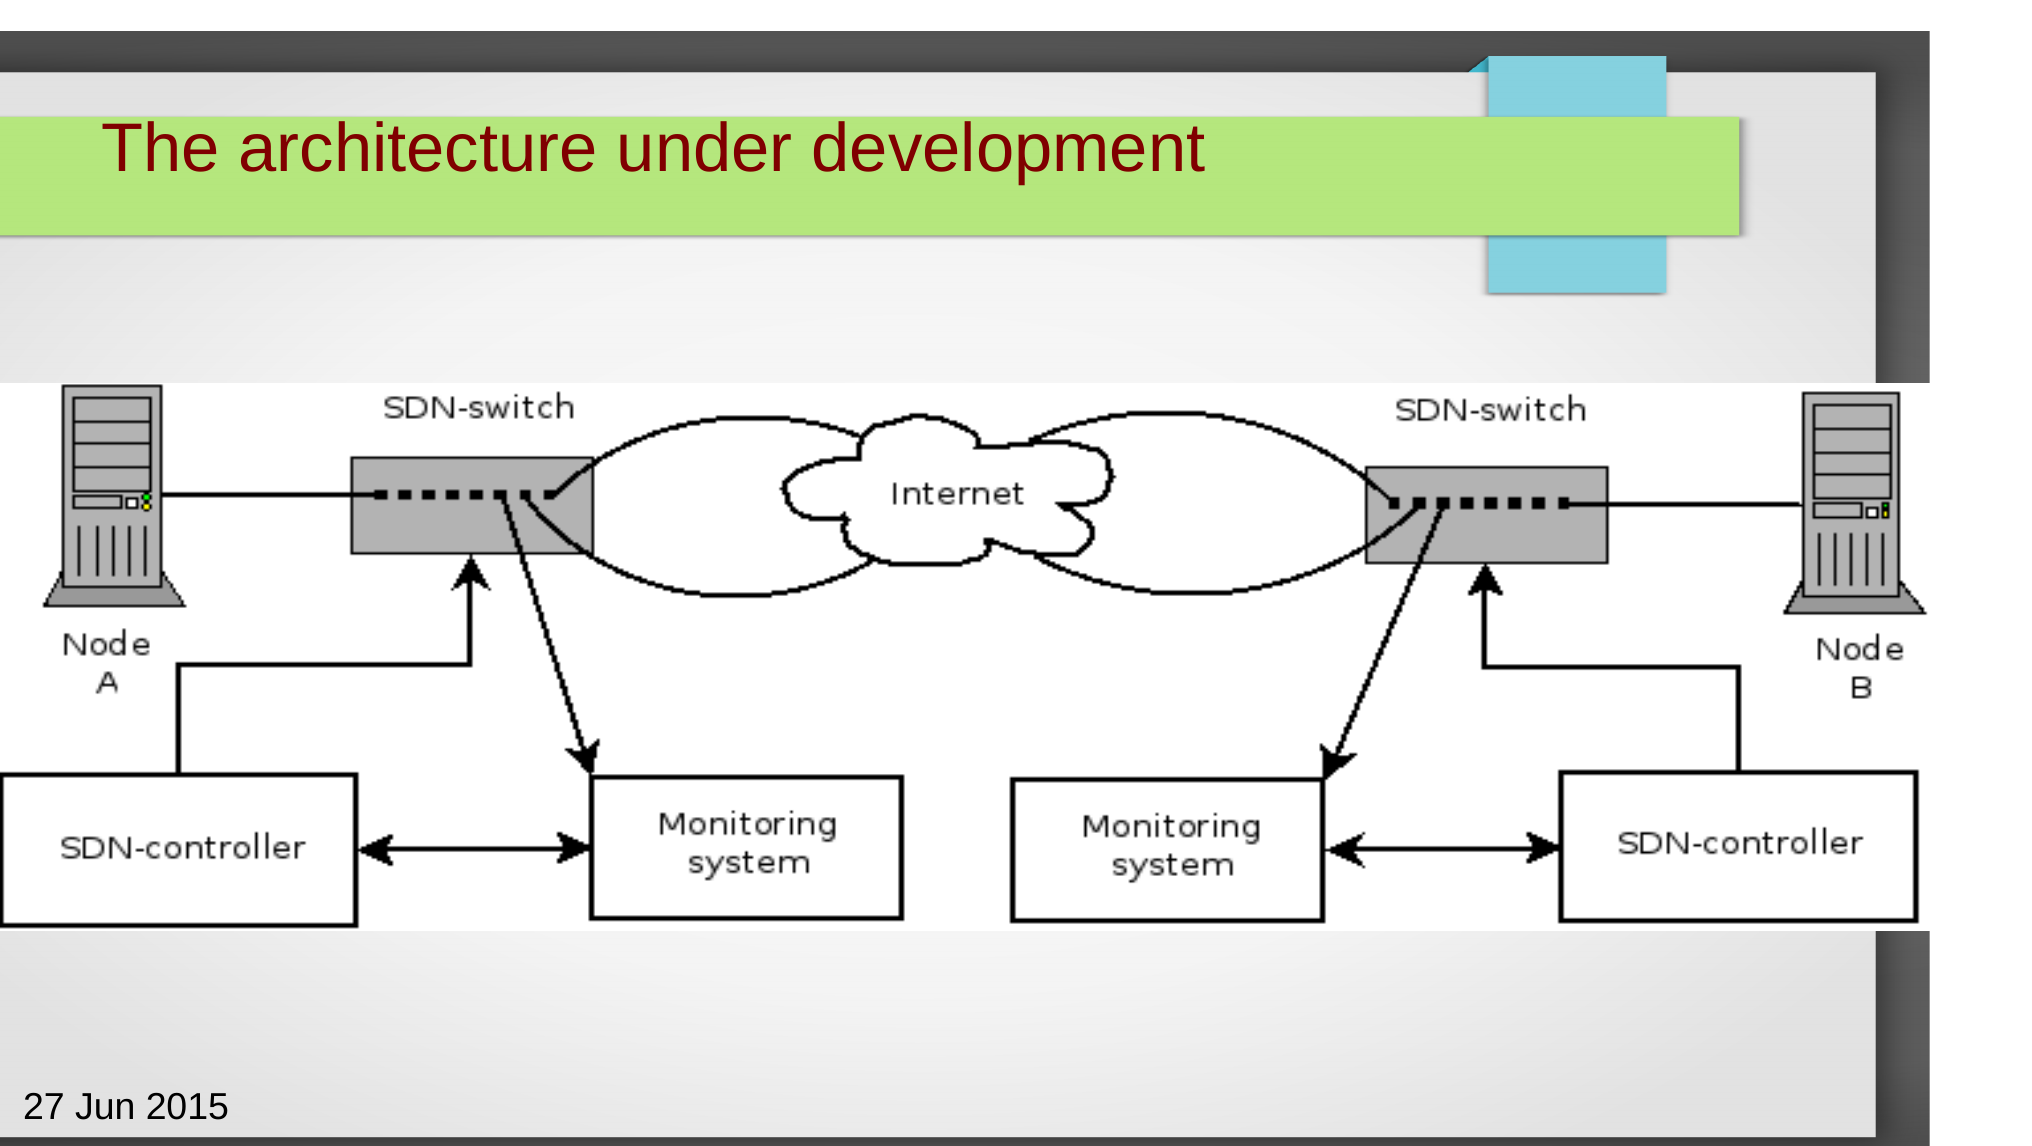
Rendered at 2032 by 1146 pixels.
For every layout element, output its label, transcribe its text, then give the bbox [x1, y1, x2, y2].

title The architecture under development [101, 50, 1930, 247]
picture [0, 31, 1930, 1146]
